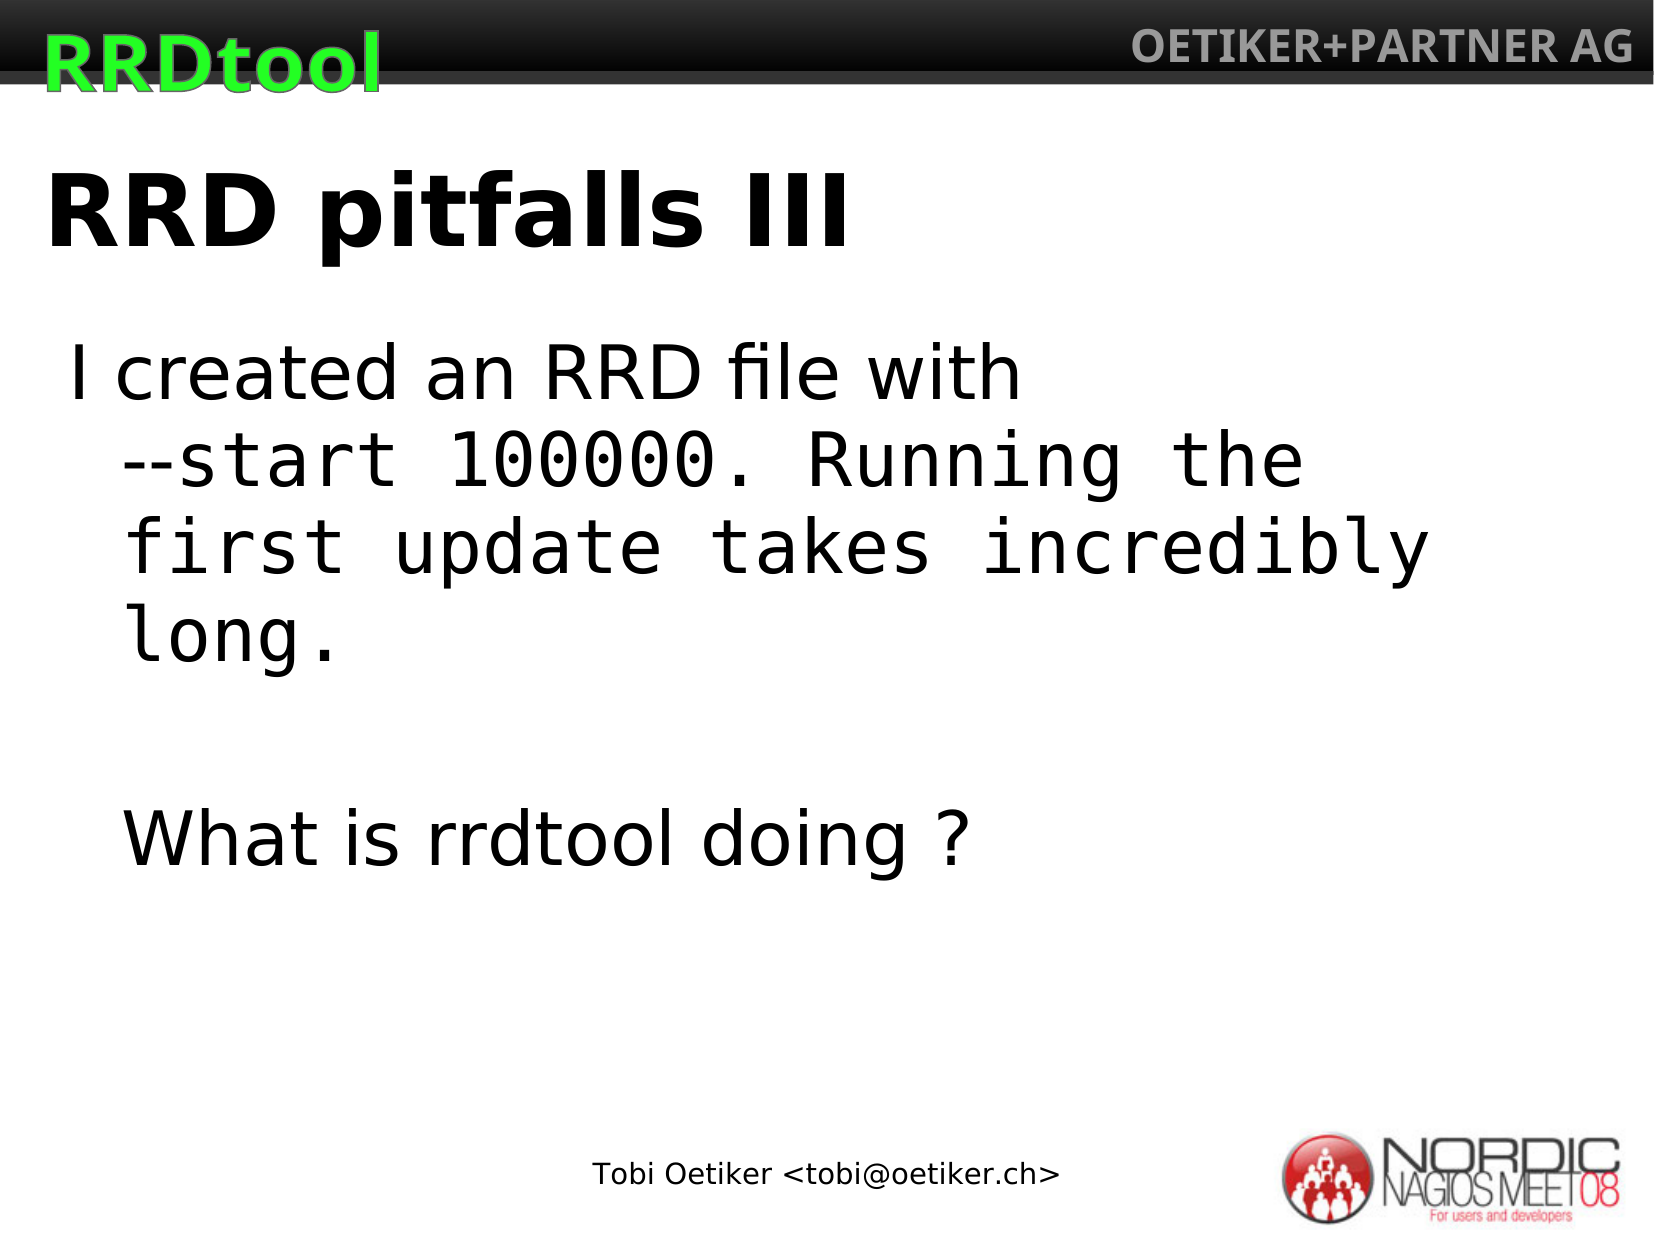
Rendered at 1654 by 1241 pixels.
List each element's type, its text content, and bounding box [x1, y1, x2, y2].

picture [1262, 1116, 1654, 1241]
title RRD pitfalls III [43, 137, 1582, 287]
list I created an RRD file with --start 100000. Running the first update takes incredibly long. What is rrdtool doing ? [50, 329, 1571, 1099]
